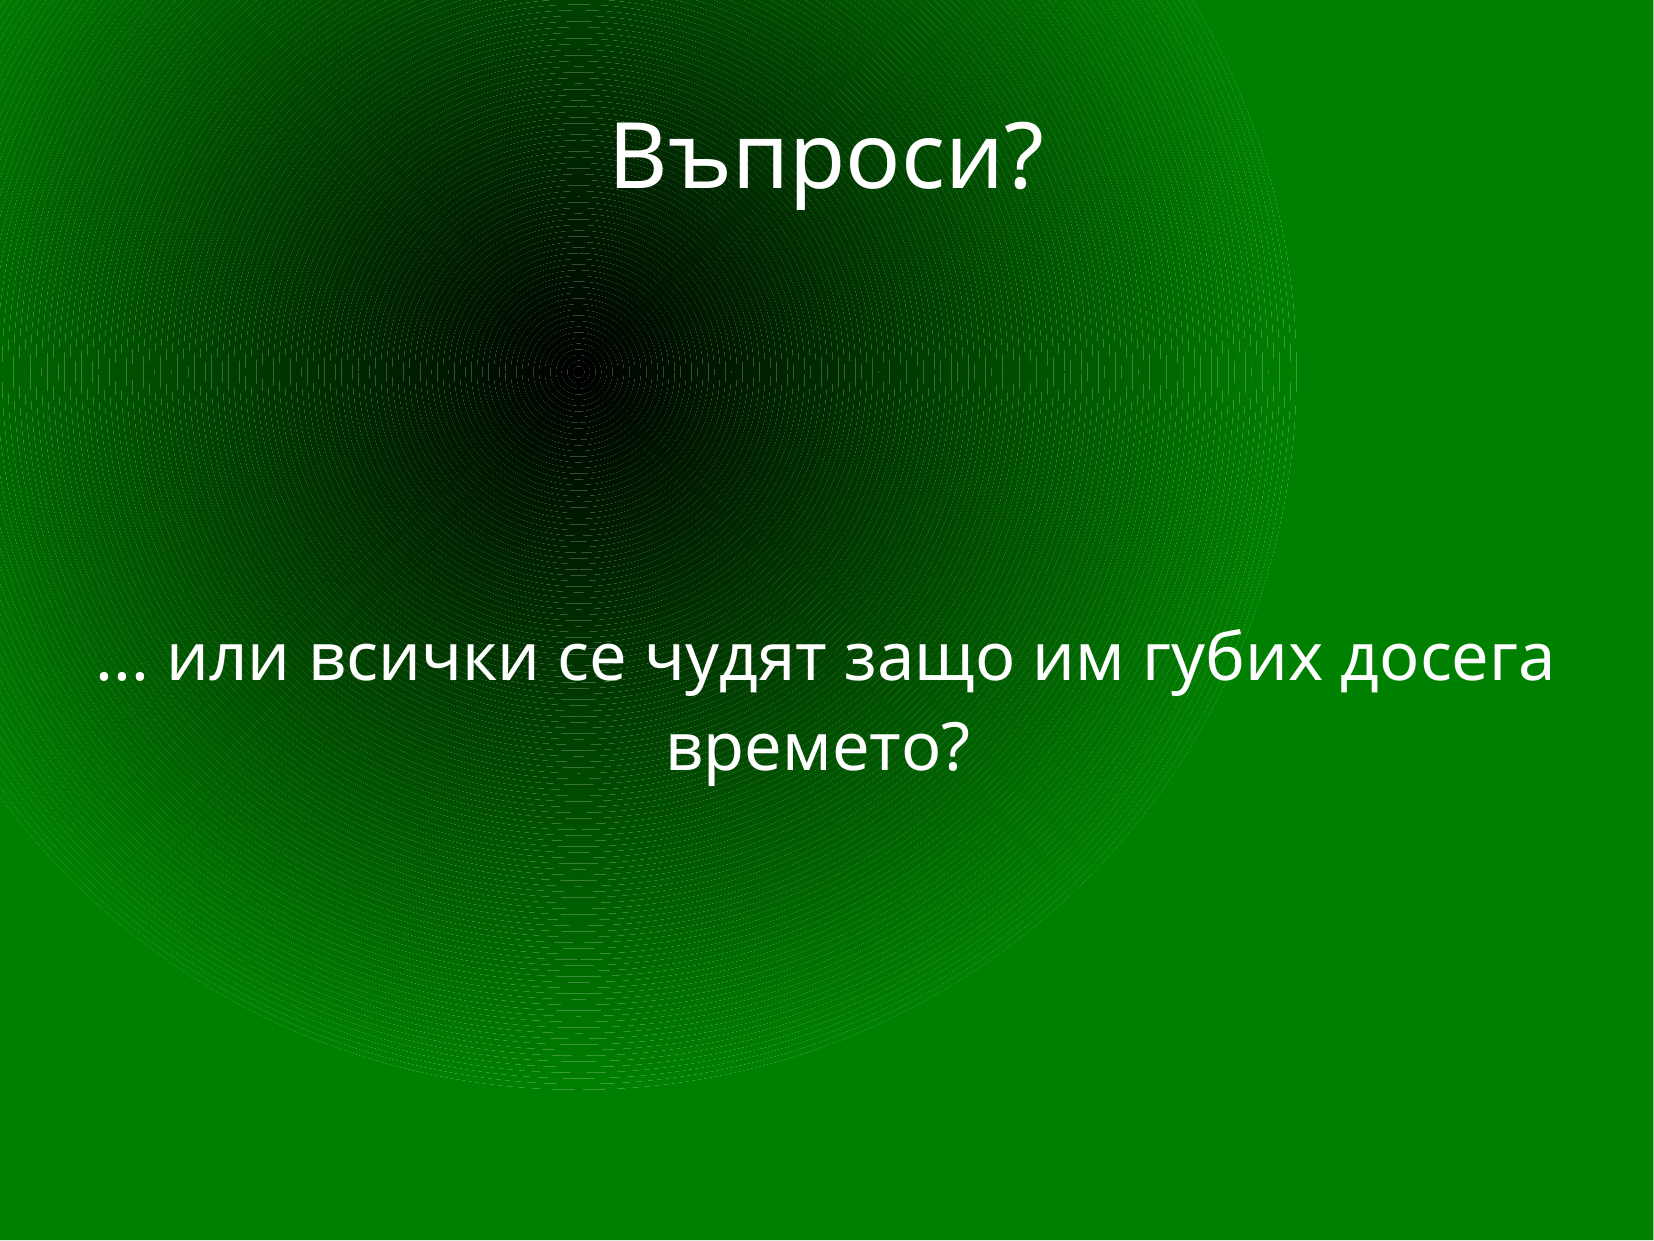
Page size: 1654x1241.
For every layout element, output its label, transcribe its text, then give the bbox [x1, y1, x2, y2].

title Въпроси? [82, 49, 1571, 257]
subtitle ... или всички се чудят защо им губих досега времето? [82, 290, 1571, 1109]
